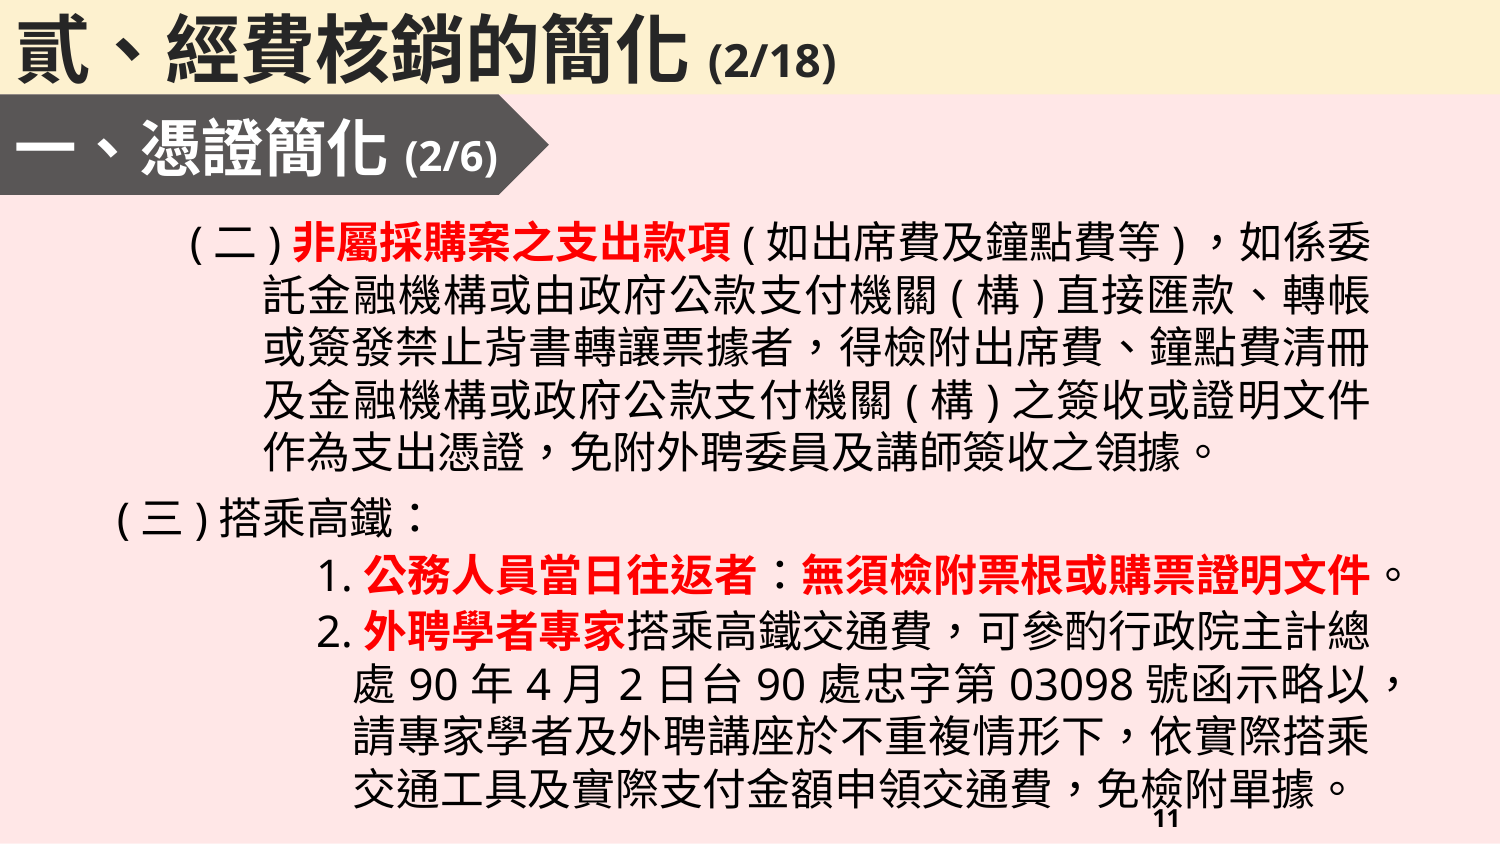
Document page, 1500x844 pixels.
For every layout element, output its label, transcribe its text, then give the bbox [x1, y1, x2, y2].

text_box [1389, 570, 1397, 579]
text_box 貳、經費核銷的簡化(2/18) [0, 0, 1500, 95]
text_box 一、憑證簡化(2/6) [0, 97, 529, 195]
text_box [0, 94, 1500, 844]
text_box 10 [1387, 671, 1498, 844]
list (二)非屬採購案之支出款項(如出席費及鐘點費等)，如係委託金融機構或由政府公款支付機關(構)直接匯款、轉帳或簽發禁止背書轉讓票據者，得檢附出席費、鐘點費清冊及金融機構或政府公款支付機關(構)之簽收或證明文件作為支出憑證，免附外聘委員及講師簽收之領據。 (三)搭乘高鐵： 1.公務人員當日往返者：無須檢附票根或購票證明文件。 2.外聘學者專家搭乘高鐵交通費，可參酌行政院主計總處90年4月2日台90處忠字第03098號函示略以，請專家學者及外聘講座於不重複情形下，依實際搭乘交通工具及實際支付金額申領交通費，免檢附單據。 [101, 207, 1387, 844]
